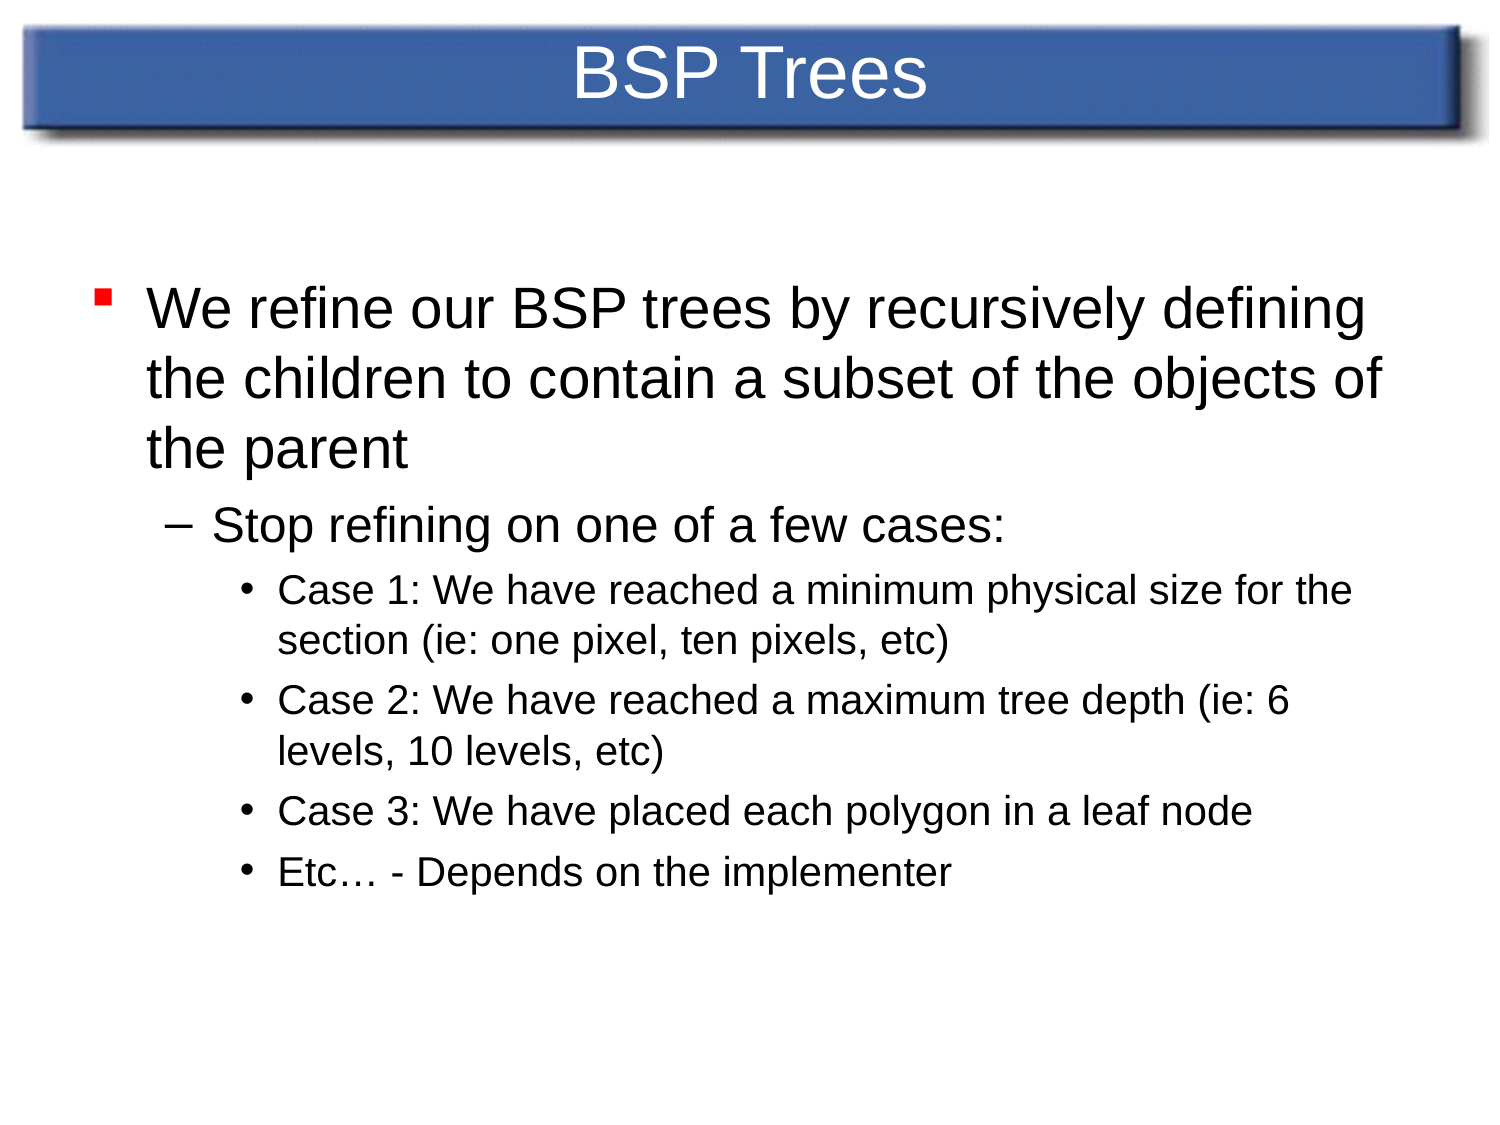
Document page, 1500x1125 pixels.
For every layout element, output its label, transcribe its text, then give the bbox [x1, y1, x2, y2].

list We refine our BSP trees by recursively defining the children to contain a subset of the objects of the parent Stop refining on one of a few cases: Case 1: We have reached a minimum physical size for the section (ie: one pixel, ten pixels, etc) Case 2: We have reached a maximum tree depth (ie: 6 levels, 10 levels, etc) Case 3: We have placed each polygon in a leaf node Etc… - Depends on the implementer [75, 262, 1426, 1006]
picture [21, 22, 1489, 149]
title BSP Trees [75, 0, 1426, 138]
